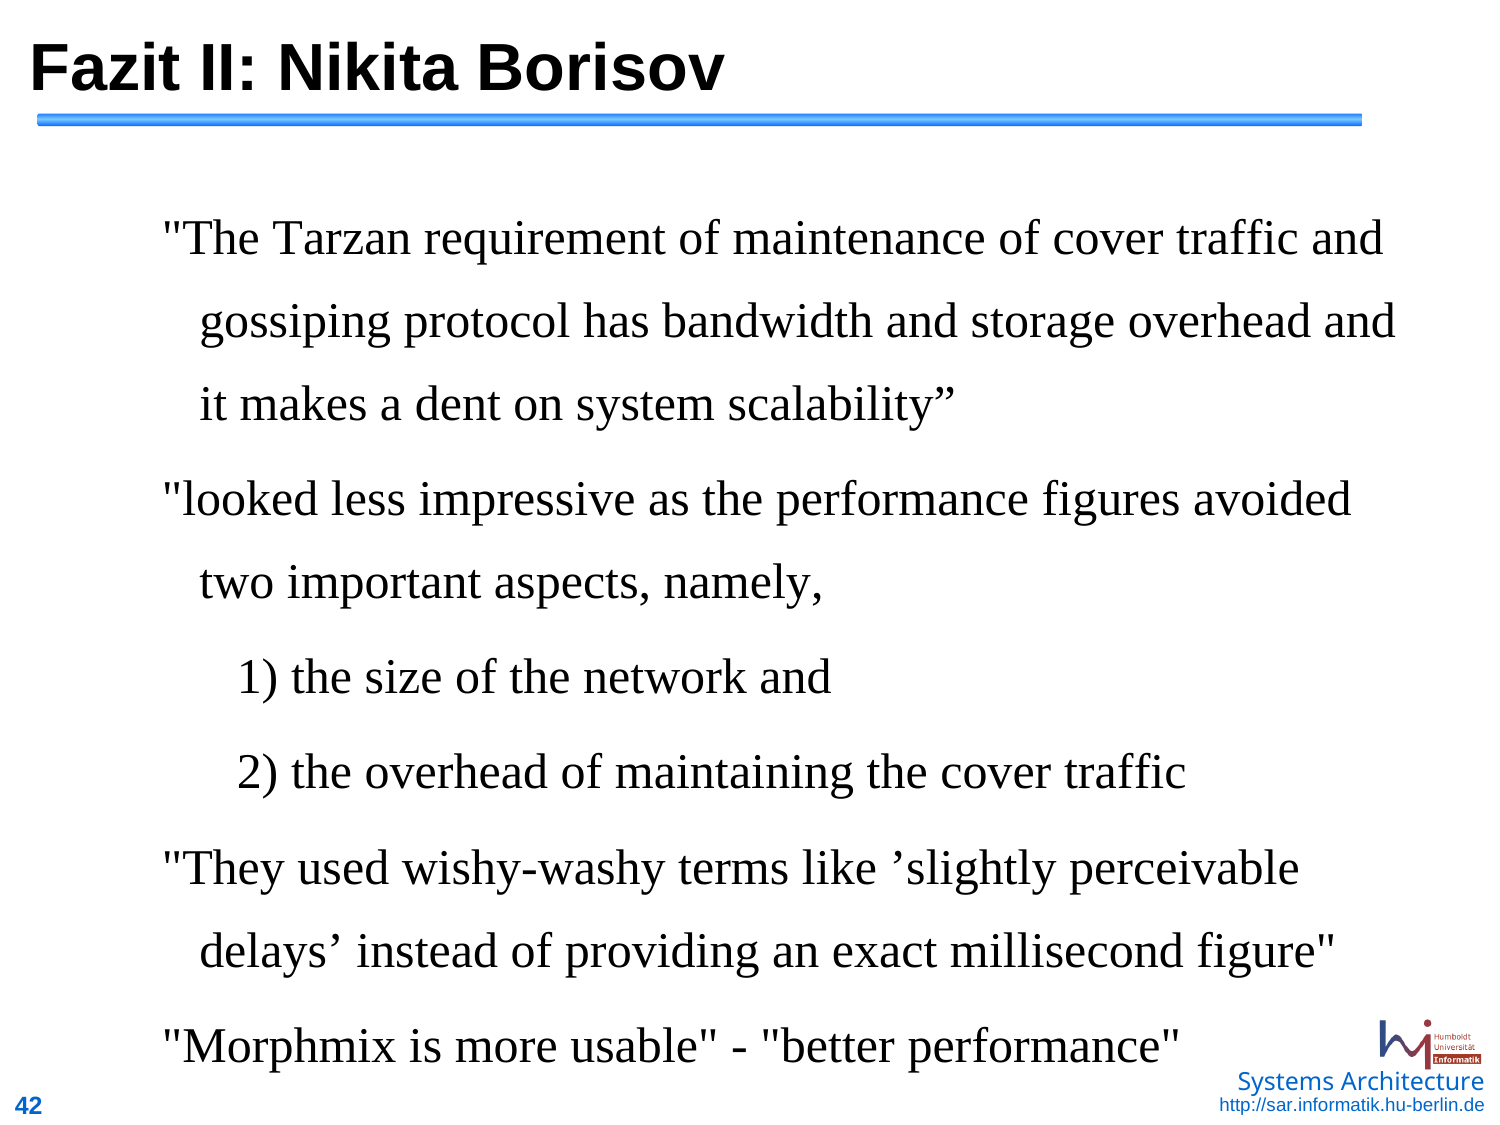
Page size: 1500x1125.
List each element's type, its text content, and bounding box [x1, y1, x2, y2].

list "The Tarzan requirement of maintenance of cover traffic and gossiping protocol has bandwidth and storage overhead and it makes a dent on system scalability” "looked less impressive as the performance figures avoided two important aspects, namely, 1) the size of the network and 2) the overhead of maintaining the cover traffic "They used wishy-washy terms like ’slightly perceivable delays’ instead of providing an exact millisecond figure" "Morphmix is more usable" - "better performance" [34, 174, 1452, 1057]
title Fazit II: Nikita Borisov [29, 19, 1500, 115]
picture [1376, 1016, 1483, 1071]
